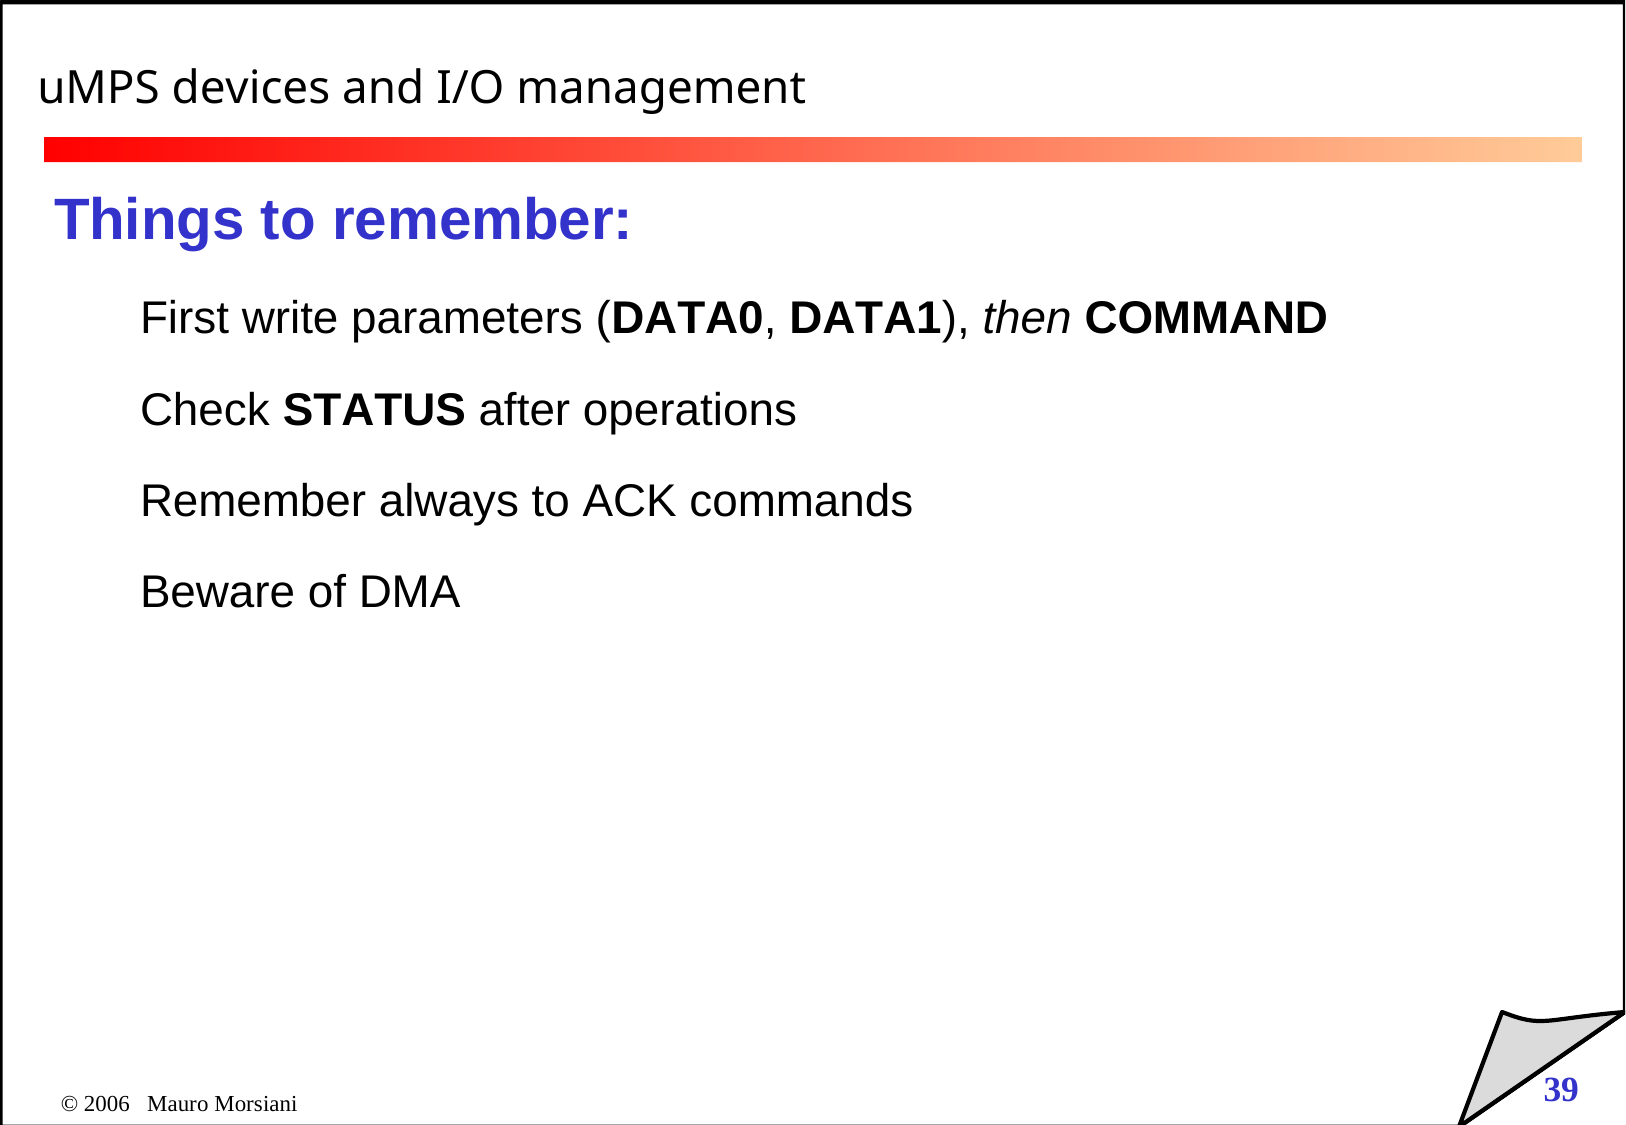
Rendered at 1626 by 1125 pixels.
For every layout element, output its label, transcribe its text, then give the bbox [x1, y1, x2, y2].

title uMPS devices and I/O management [37, 44, 1588, 131]
list Things to remember: First write parameters (DATA0, DATA1), then COMMAND Check STATUS after operations Remember always to ACK commands Beware of DMA [54, 187, 1571, 1124]
